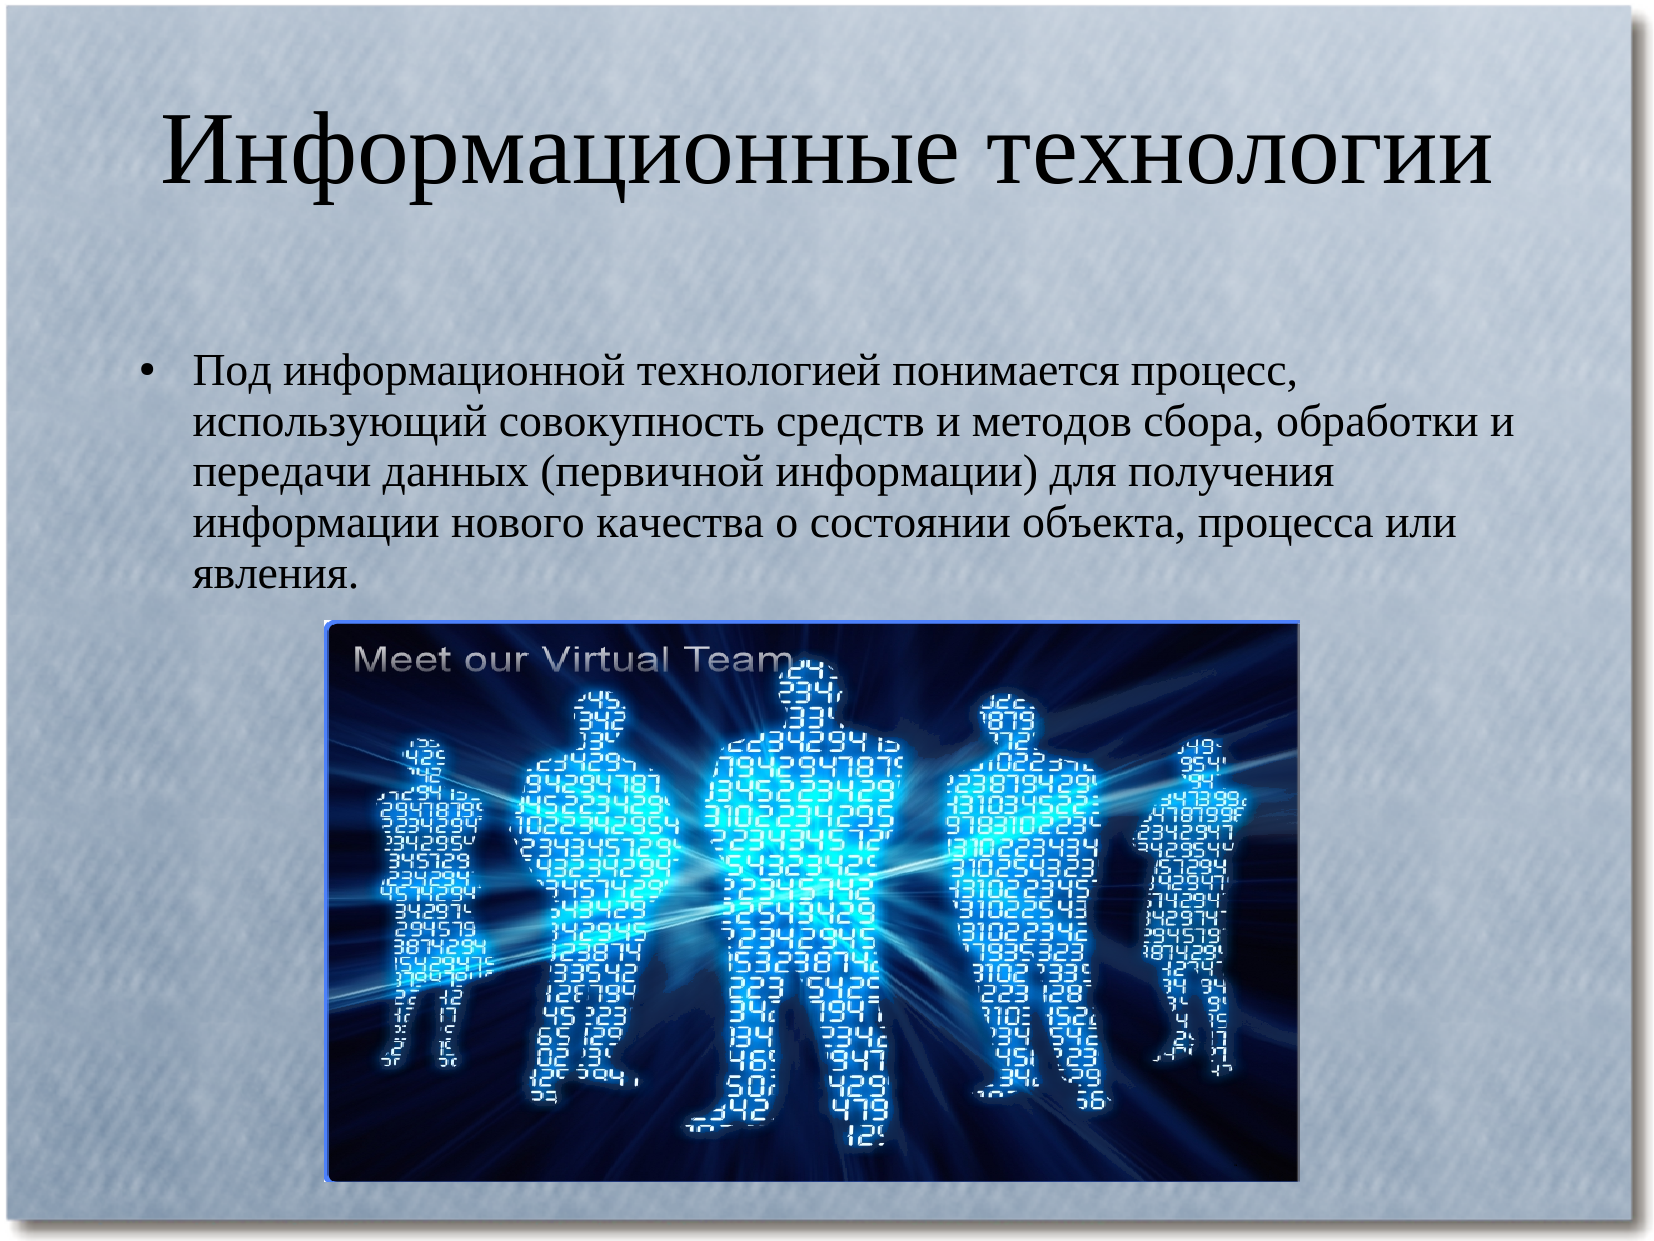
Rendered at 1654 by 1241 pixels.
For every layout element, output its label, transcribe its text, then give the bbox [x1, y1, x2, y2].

title Информационные технологии [121, 91, 1534, 322]
picture [0, 0, 1654, 1241]
list Под информационной технологией понимается процесс, использующий совокупность средств и методов сбора, обработки и передачи данных (первичной информации) для получения информации нового качества о состоянии объекта, процесса или явления. [121, 344, 1534, 1127]
